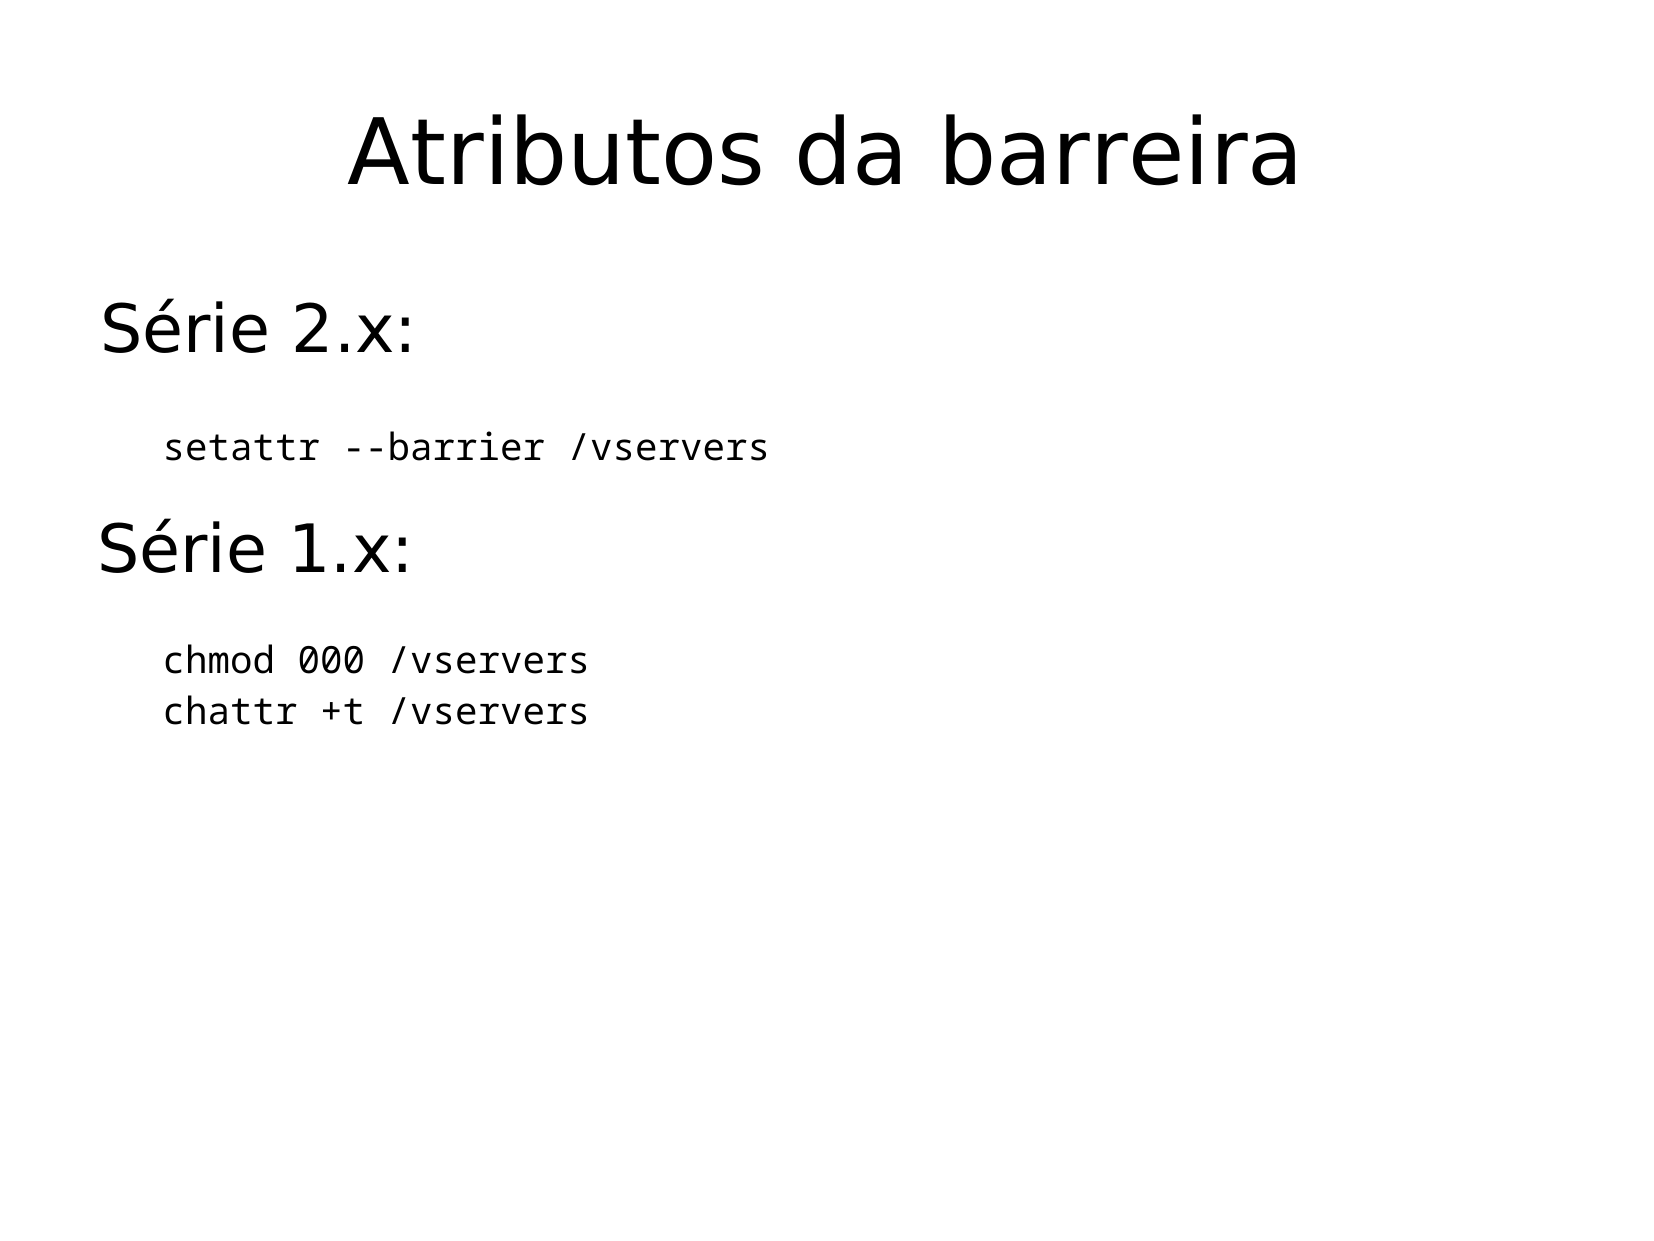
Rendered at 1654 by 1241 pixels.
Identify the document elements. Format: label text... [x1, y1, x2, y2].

text_box setattr --barrier /vservers [147, 413, 1506, 510]
list Série 2.x: [82, 290, 1571, 384]
list Série 1.x: [79, 510, 1568, 604]
text_box chmod 000 /vservers chattr +t /vservers [147, 625, 1506, 774]
title Atributos da barreira [82, 49, 1571, 257]
